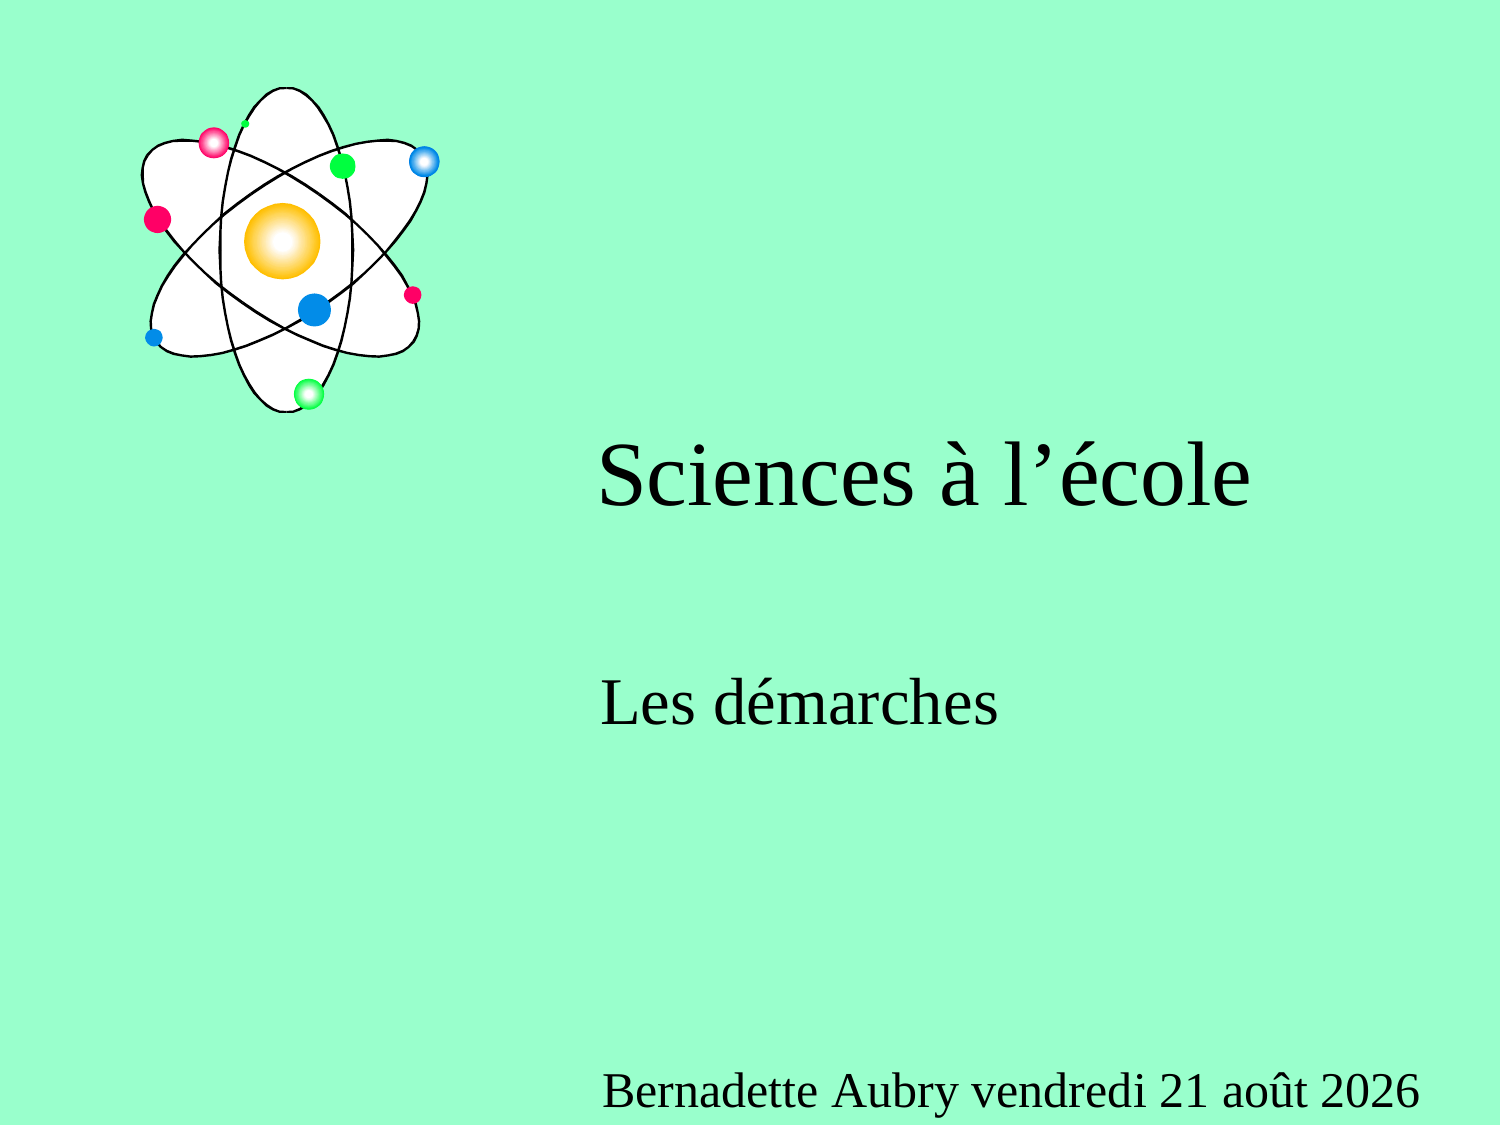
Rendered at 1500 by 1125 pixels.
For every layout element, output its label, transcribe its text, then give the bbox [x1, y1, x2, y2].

picture [126, 87, 444, 413]
subtitle Les démarches [275, 649, 1326, 813]
title Sciences à l’école [349, 374, 1500, 563]
text_box Bernadette Aubry mardi 8 novembre 2011 [587, 1049, 1500, 1125]
